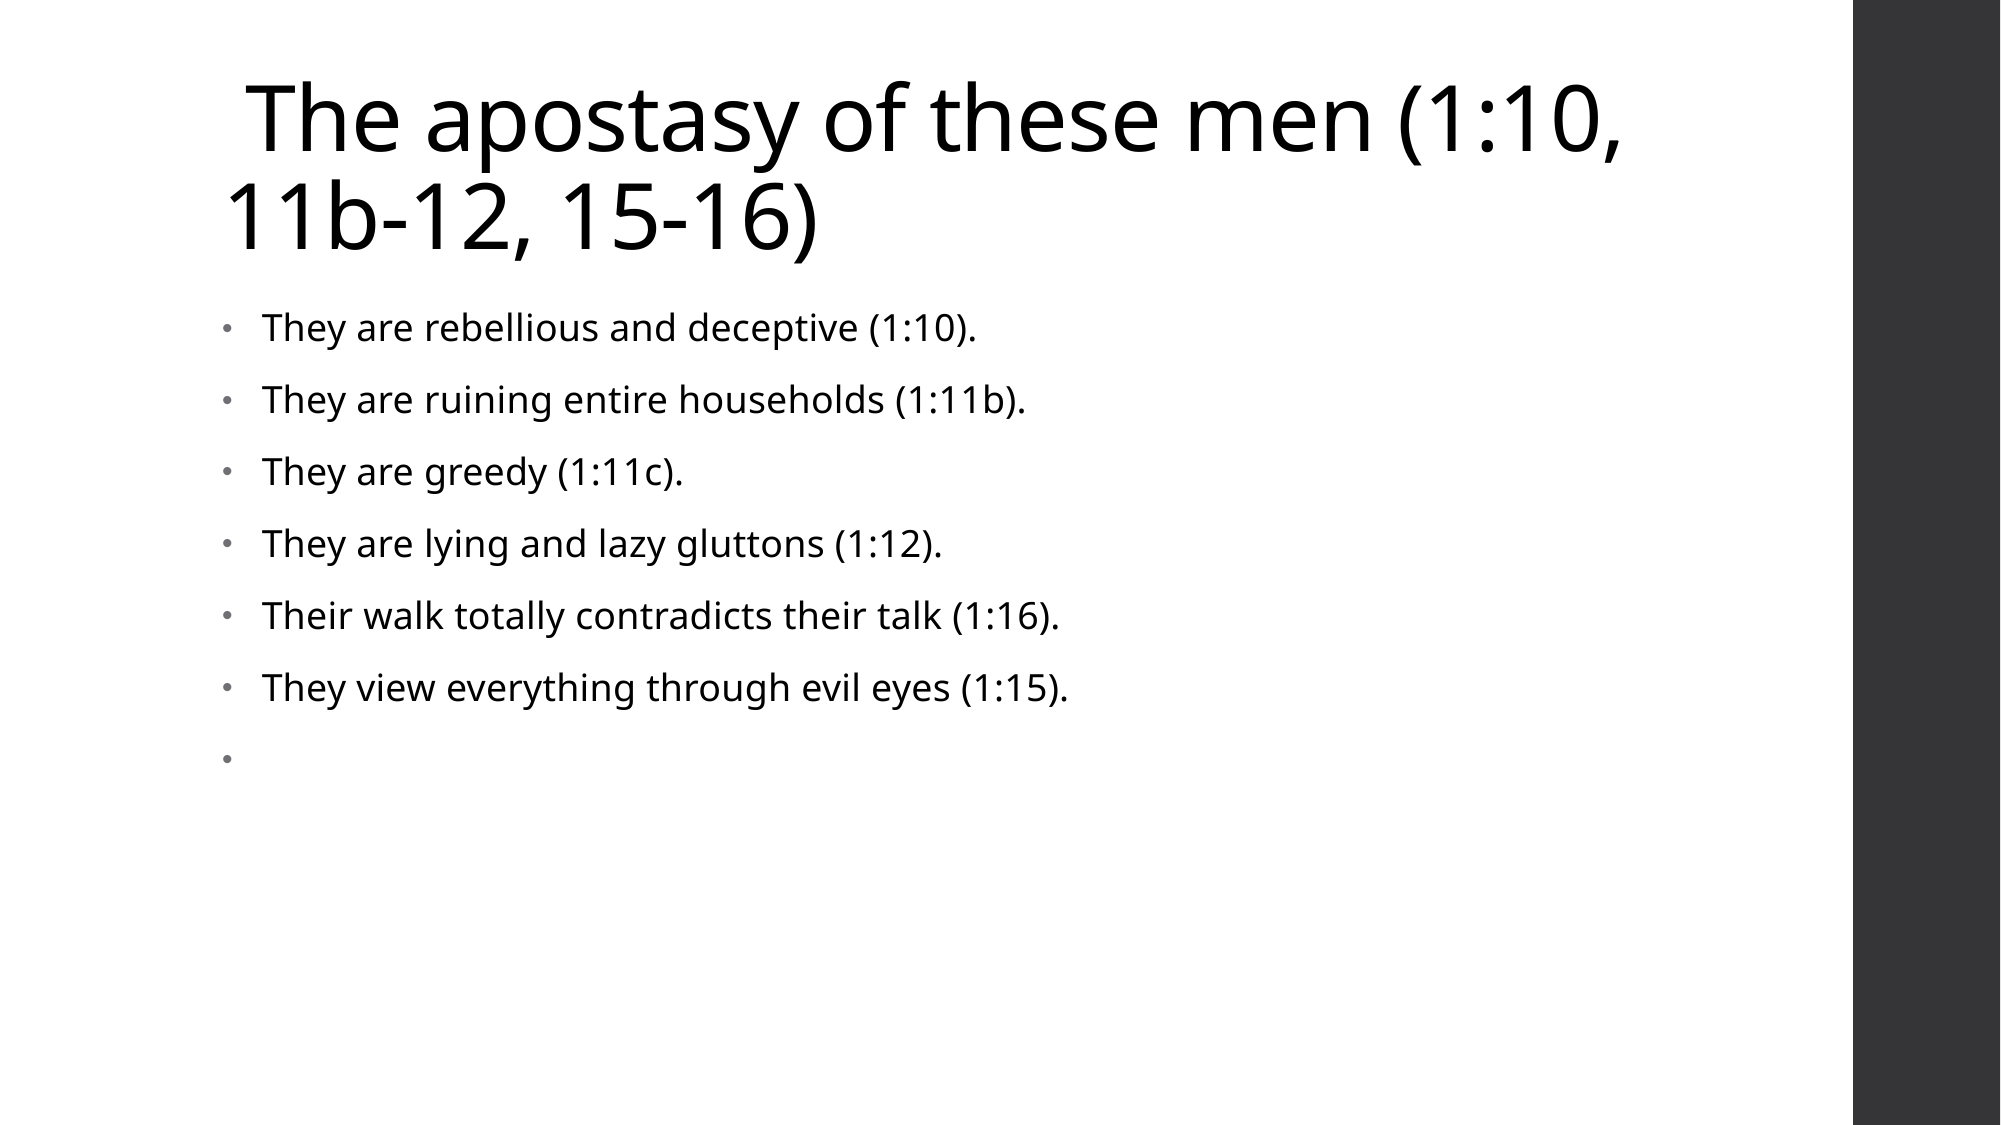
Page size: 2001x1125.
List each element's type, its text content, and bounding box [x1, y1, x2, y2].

list They are rebellious and deceptive (1:10). They are ruining entire households (1:11b). They are greedy (1:11c). They are lying and lazy gluttons (1:12). Their walk totally contradicts their talk (1:16). They view everything through evil eyes (1:15). [206, 299, 1617, 1014]
title The apostasy of these men (1:10, 11b-12, 15-16) [206, 60, 1797, 278]
